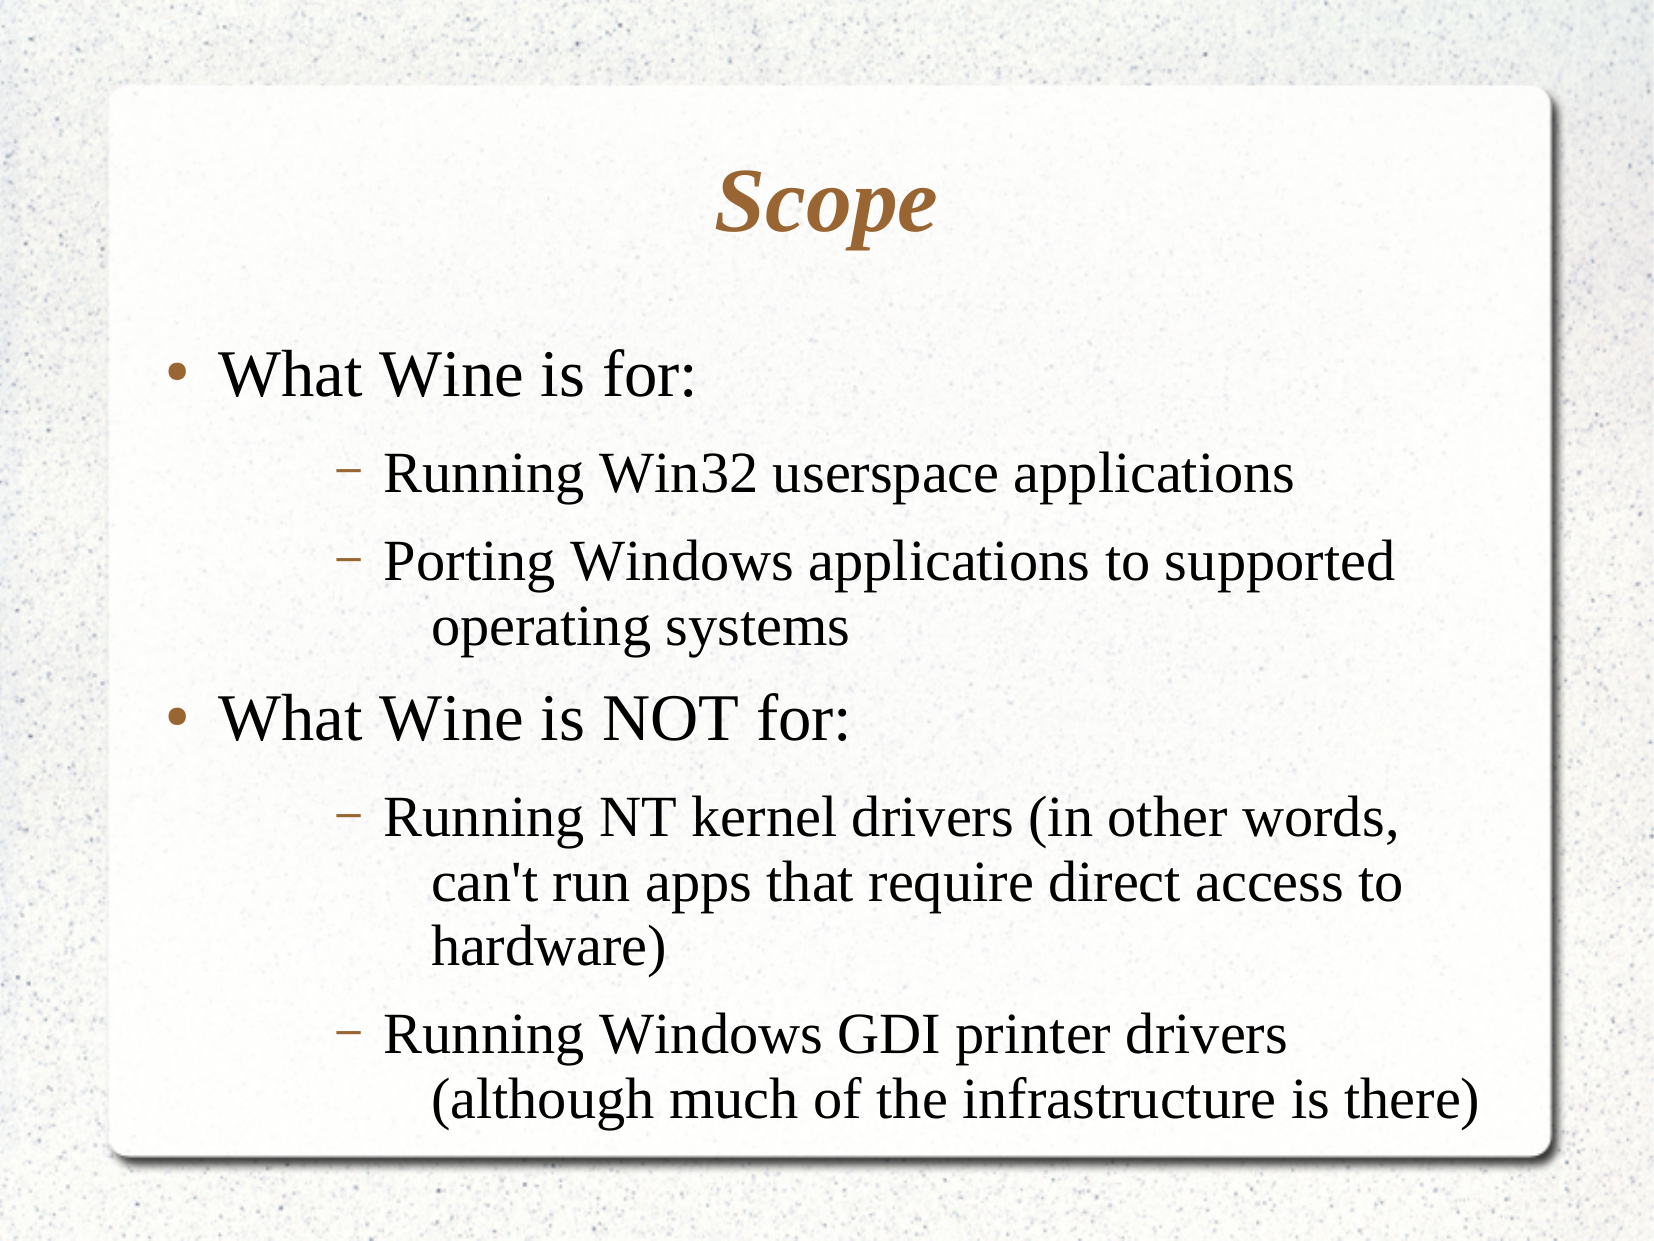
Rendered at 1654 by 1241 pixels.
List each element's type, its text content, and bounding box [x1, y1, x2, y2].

title Scope [118, 104, 1536, 297]
picture [0, 0, 1654, 1241]
list What Wine is for: Running Win32 userspace applications Porting Windows applications to supported operating systems What Wine is NOT for: Running NT kernel drivers (in other words, can't run apps that require direct access to hardware) Running Windows GDI printer drivers (although much of the infrastructure is there) [147, 336, 1506, 1132]
